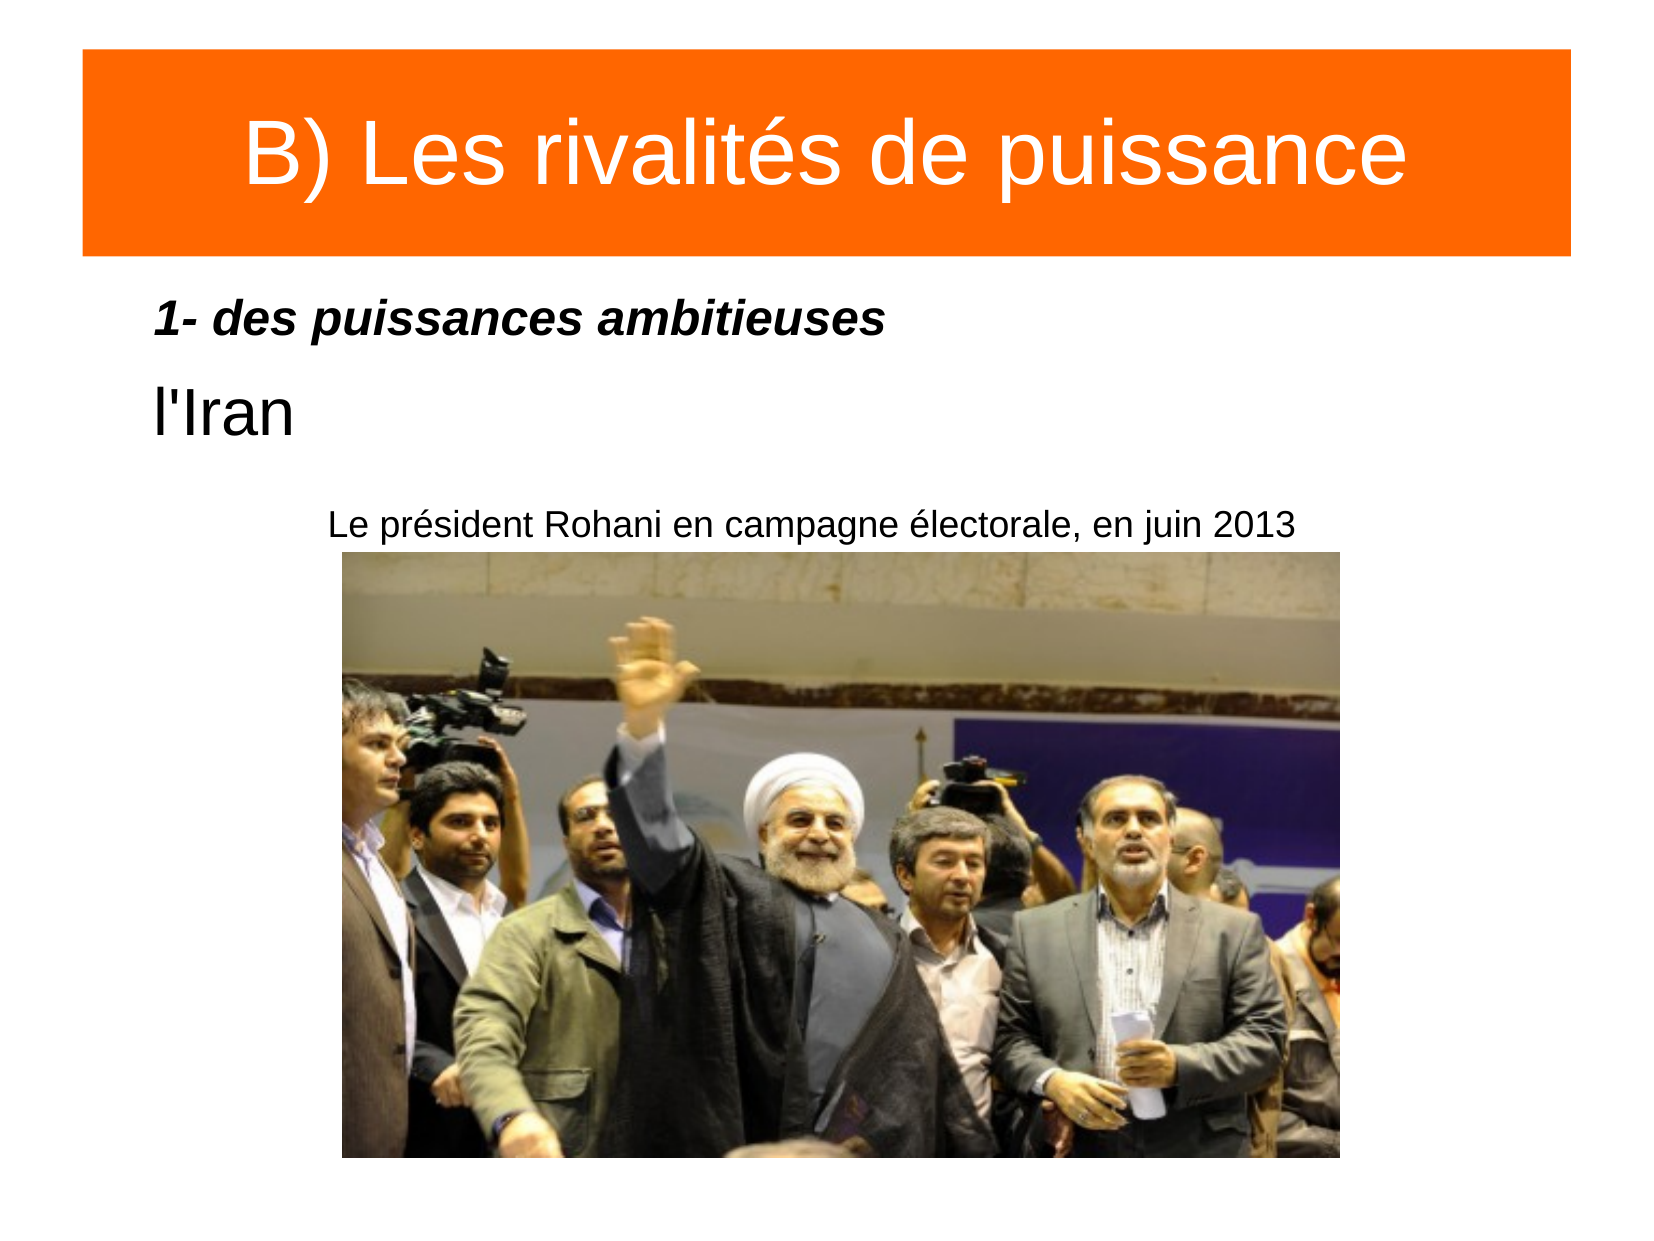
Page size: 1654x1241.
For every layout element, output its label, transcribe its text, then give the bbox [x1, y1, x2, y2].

picture [342, 552, 1340, 1158]
list 1- des puissances ambitieuses l'Iran [82, 290, 1571, 1109]
title B) Les rivalités de puissance [82, 49, 1571, 257]
text_box Le président Rohani en campagne électorale, en juin 2013 [312, 496, 1312, 553]
